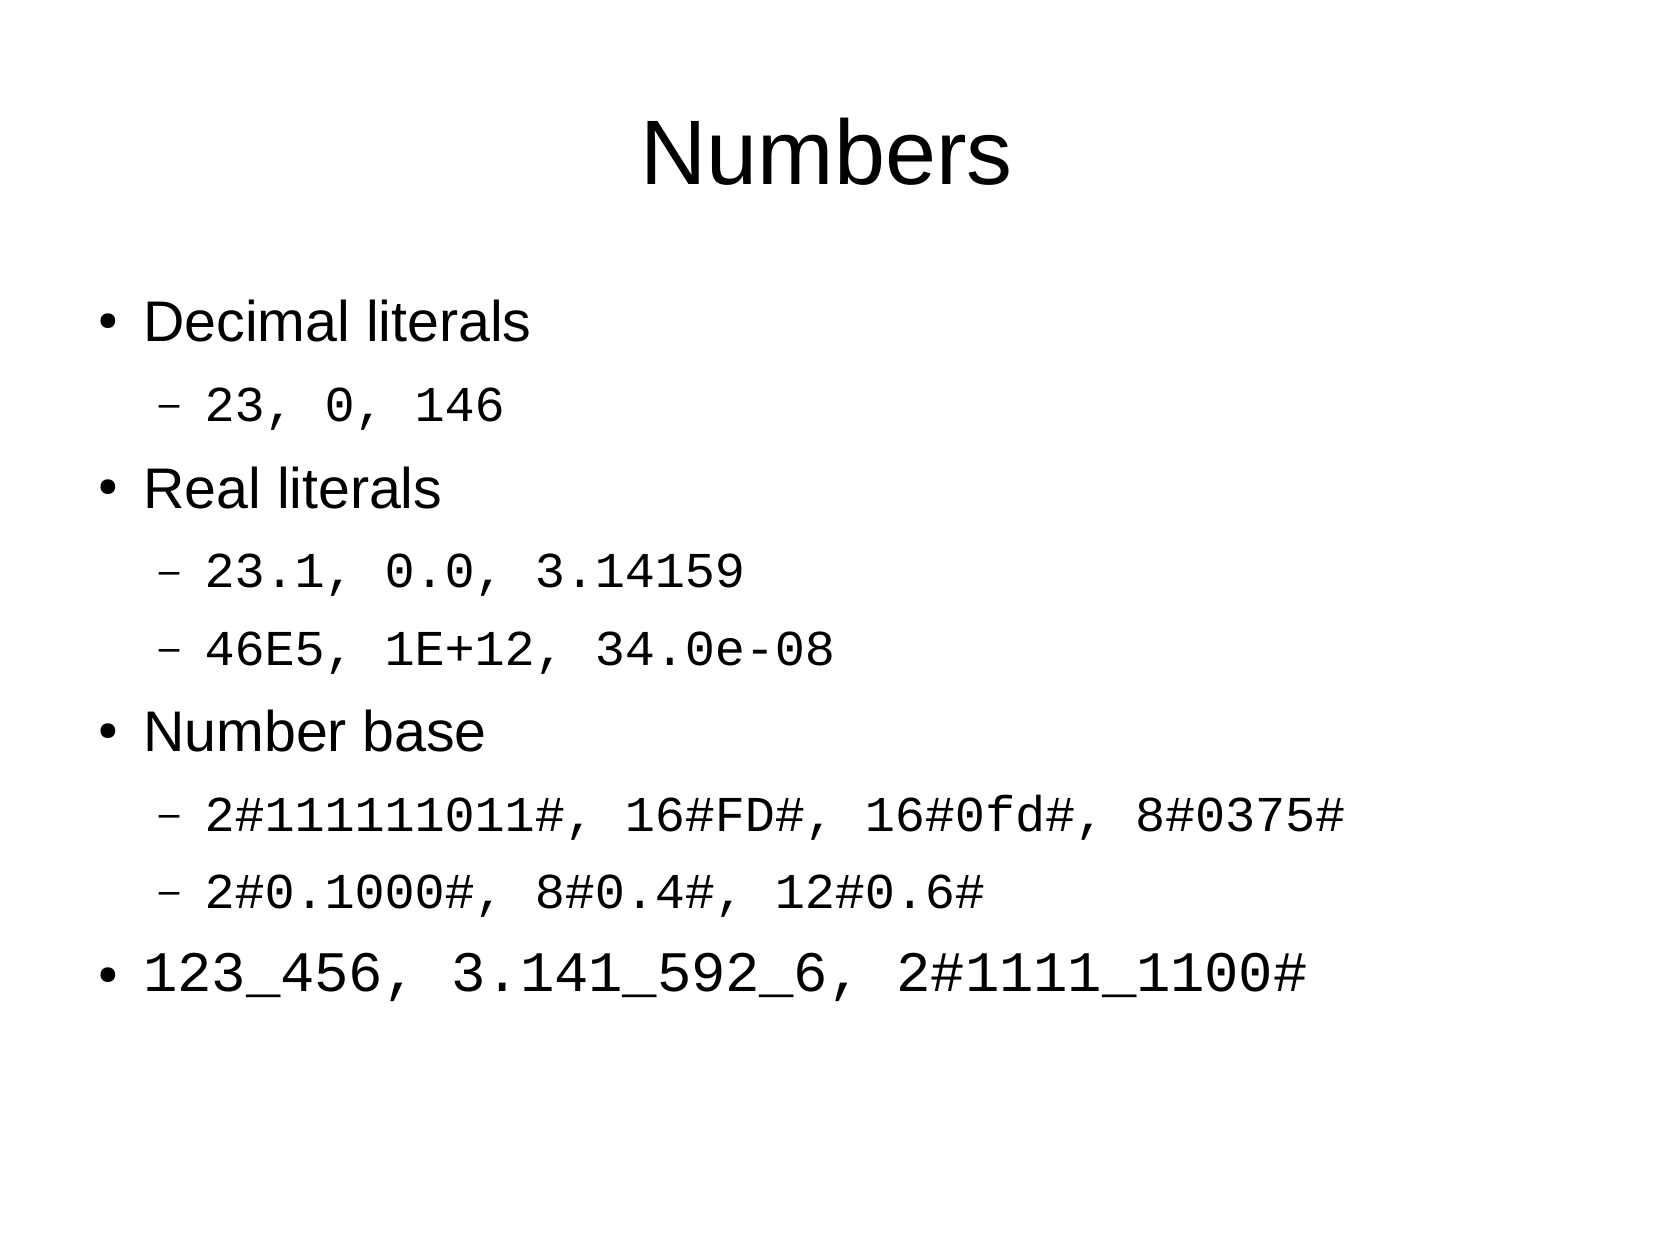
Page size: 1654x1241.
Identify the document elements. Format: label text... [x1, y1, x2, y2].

list Decimal literals 23, 0, 146 Real literals 23.1, 0.0, 3.14159 46E5, 1E+12, 34.0e-08 Number base 2#111111011#, 16#FD#, 16#0fd#, 8#0375# 2#0.1000#, 8#0.4#, 12#0.6# 123_456, 3.141_592_6, 2#1111_1100# [82, 290, 1571, 1010]
title Numbers [82, 49, 1571, 257]
